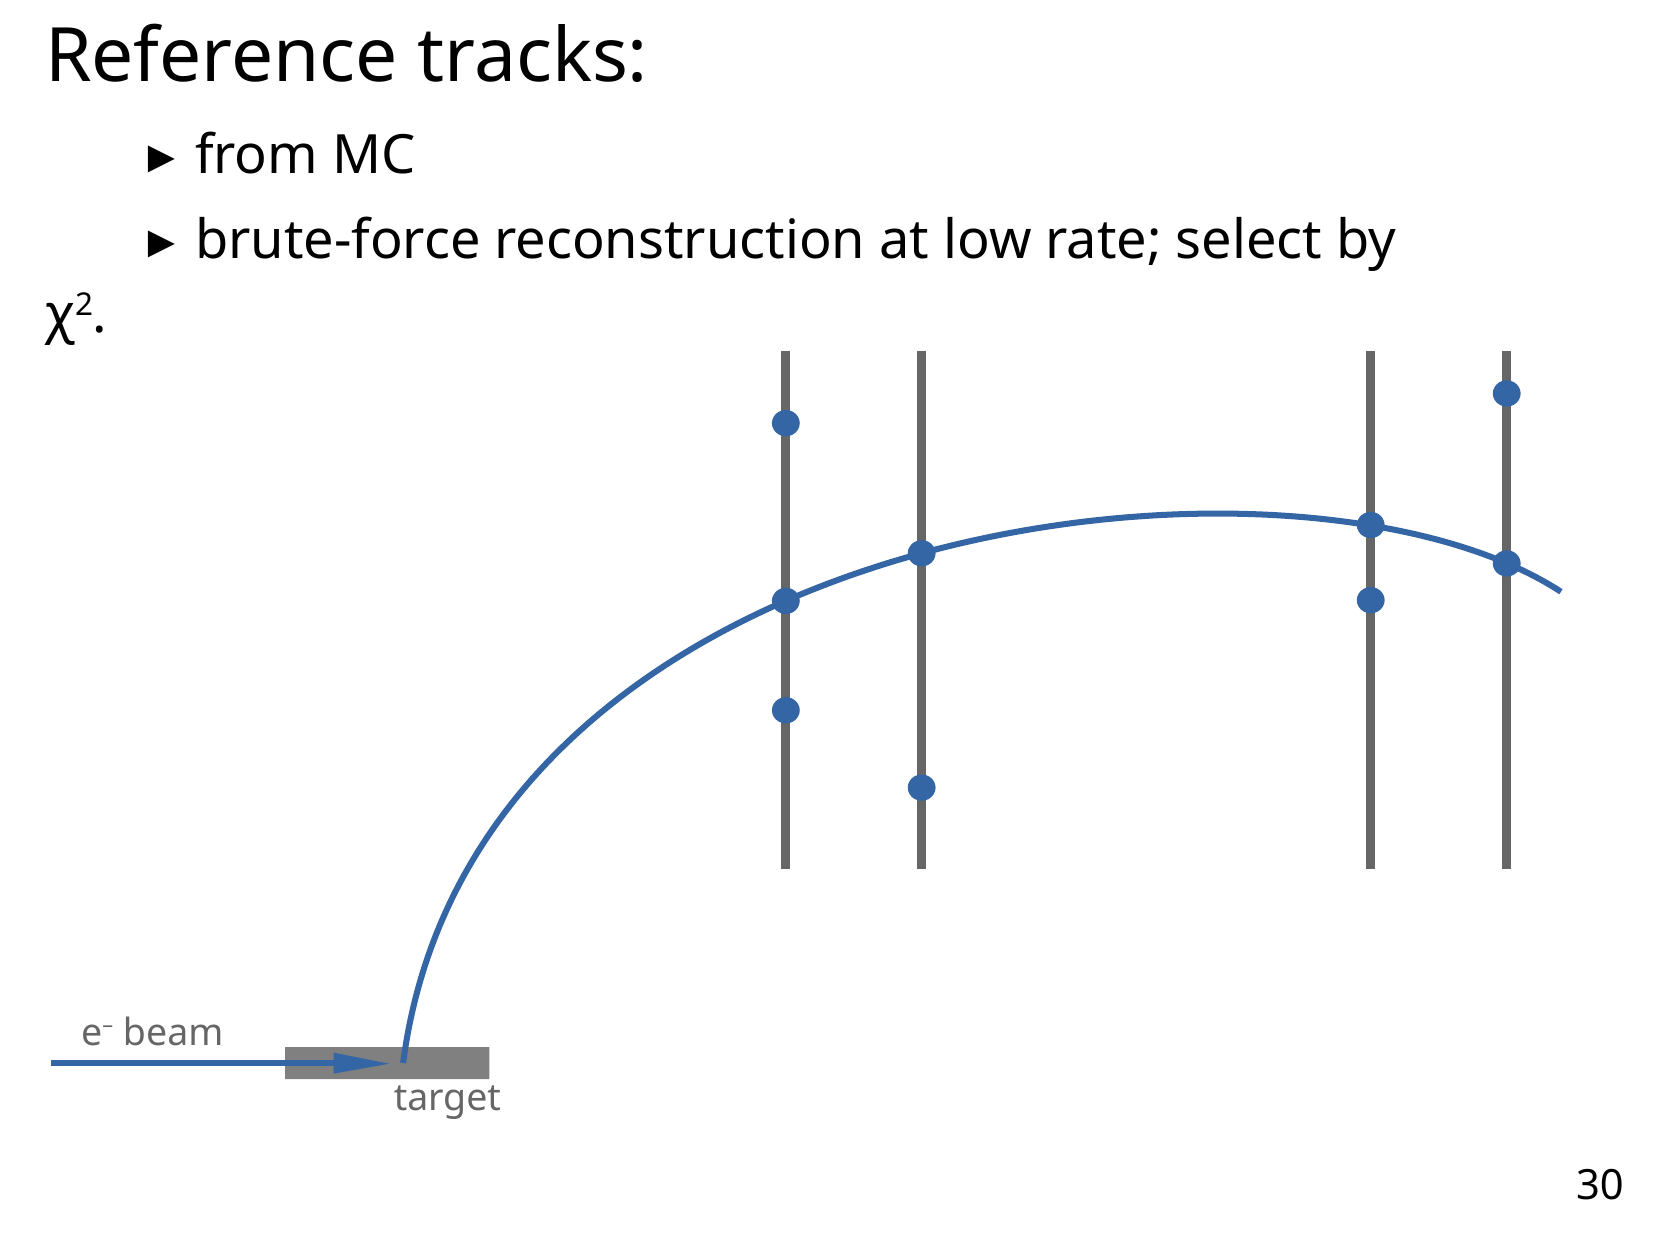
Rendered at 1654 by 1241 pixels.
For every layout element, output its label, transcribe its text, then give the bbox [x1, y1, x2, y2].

text_box [771, 409, 800, 437]
text_box [1356, 522, 1385, 539]
text_box [407, 1047, 490, 1063]
text_box Reference tracks: ▸ from MC ▸ brute-force reconstruction at low rate; select by χ2. [45, 0, 1448, 522]
text_box [907, 540, 936, 567]
text_box e– beam [66, 997, 259, 1121]
text_box target [379, 1063, 549, 1132]
text_box [285, 1047, 402, 1063]
text_box [771, 587, 800, 615]
text_box [1492, 550, 1521, 577]
text_box [907, 774, 936, 801]
text_box [771, 697, 800, 724]
text_box [1356, 587, 1385, 614]
text_box [1492, 380, 1521, 407]
text_box [285, 1066, 379, 1080]
